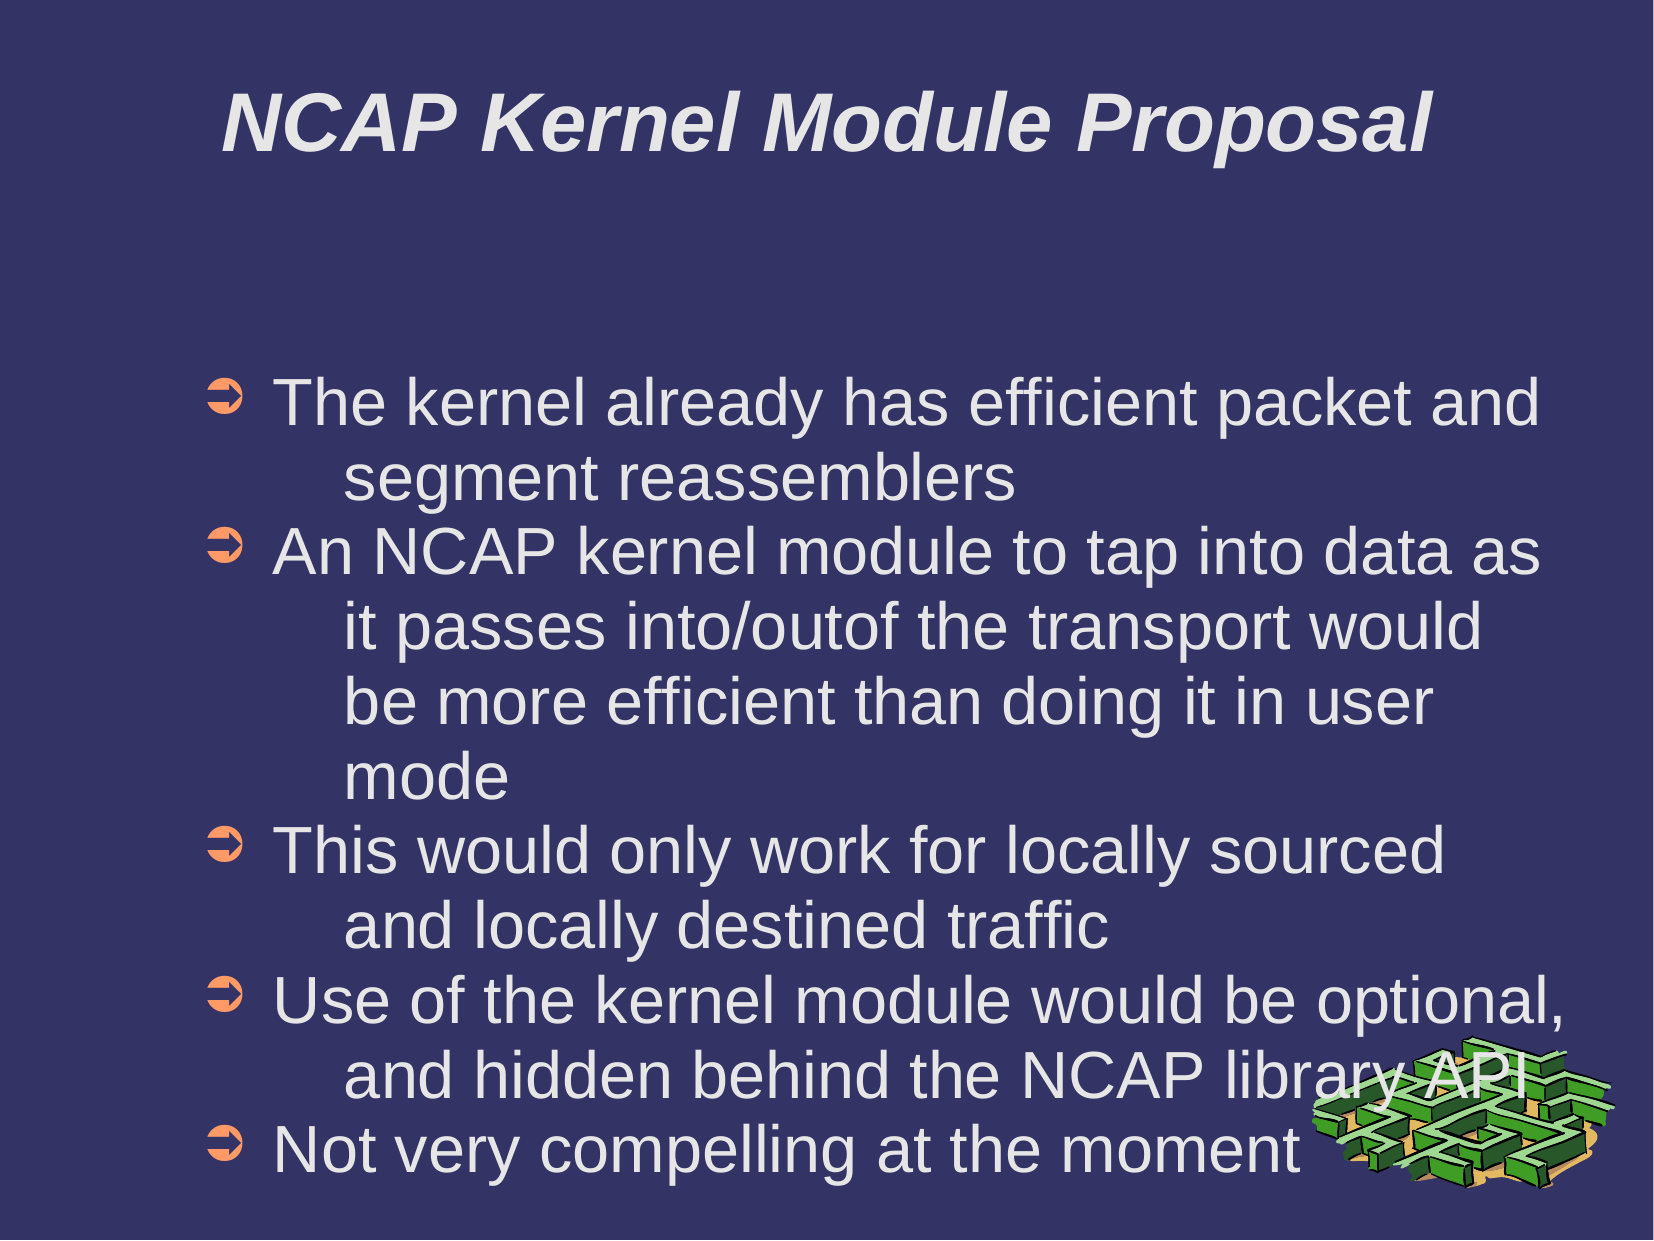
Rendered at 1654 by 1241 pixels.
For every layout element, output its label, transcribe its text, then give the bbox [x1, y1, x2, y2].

title NCAP Kernel Module Proposal [121, 19, 1534, 227]
list The kernel already has efficient packet and segment reassemblers An NCAP kernel module to tap into data as it passes into/outof the transport would be more efficient than doing it in user mode This would only work for locally sourced and locally destined traffic Use of the kernel module would be optional, and hidden behind the NCAP library API Not very compelling at the moment [178, 364, 1570, 1147]
